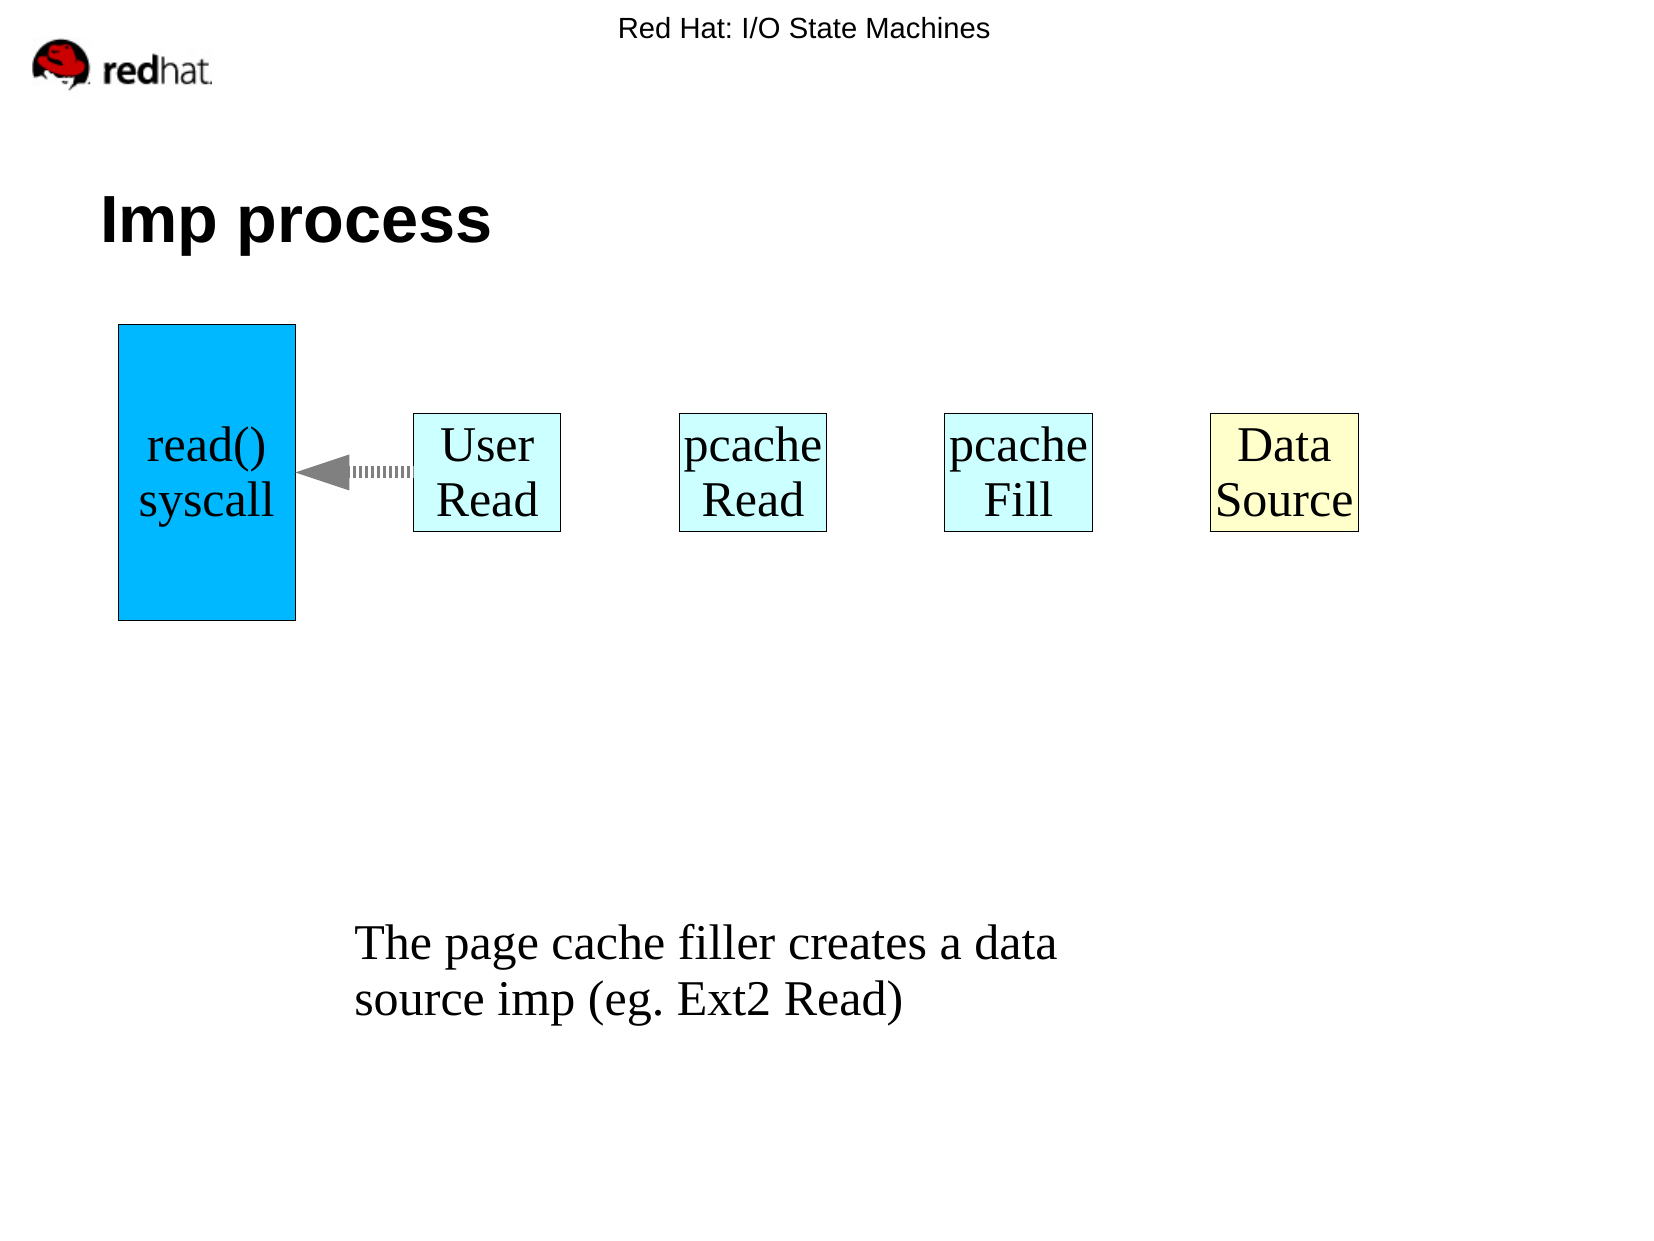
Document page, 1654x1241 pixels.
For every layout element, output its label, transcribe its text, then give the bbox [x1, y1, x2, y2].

text_box The page cache filler creates a data source imp (eg. Ext2 Read) [354, 915, 1182, 1087]
text_box User Read [413, 413, 561, 532]
title Imp process [100, 164, 1506, 275]
picture [31, 37, 212, 98]
text_box read() syscall [118, 324, 296, 621]
text_box Data Source [1210, 413, 1359, 532]
text_box pcache Fill [944, 413, 1093, 532]
text_box pcache Read [679, 413, 827, 532]
